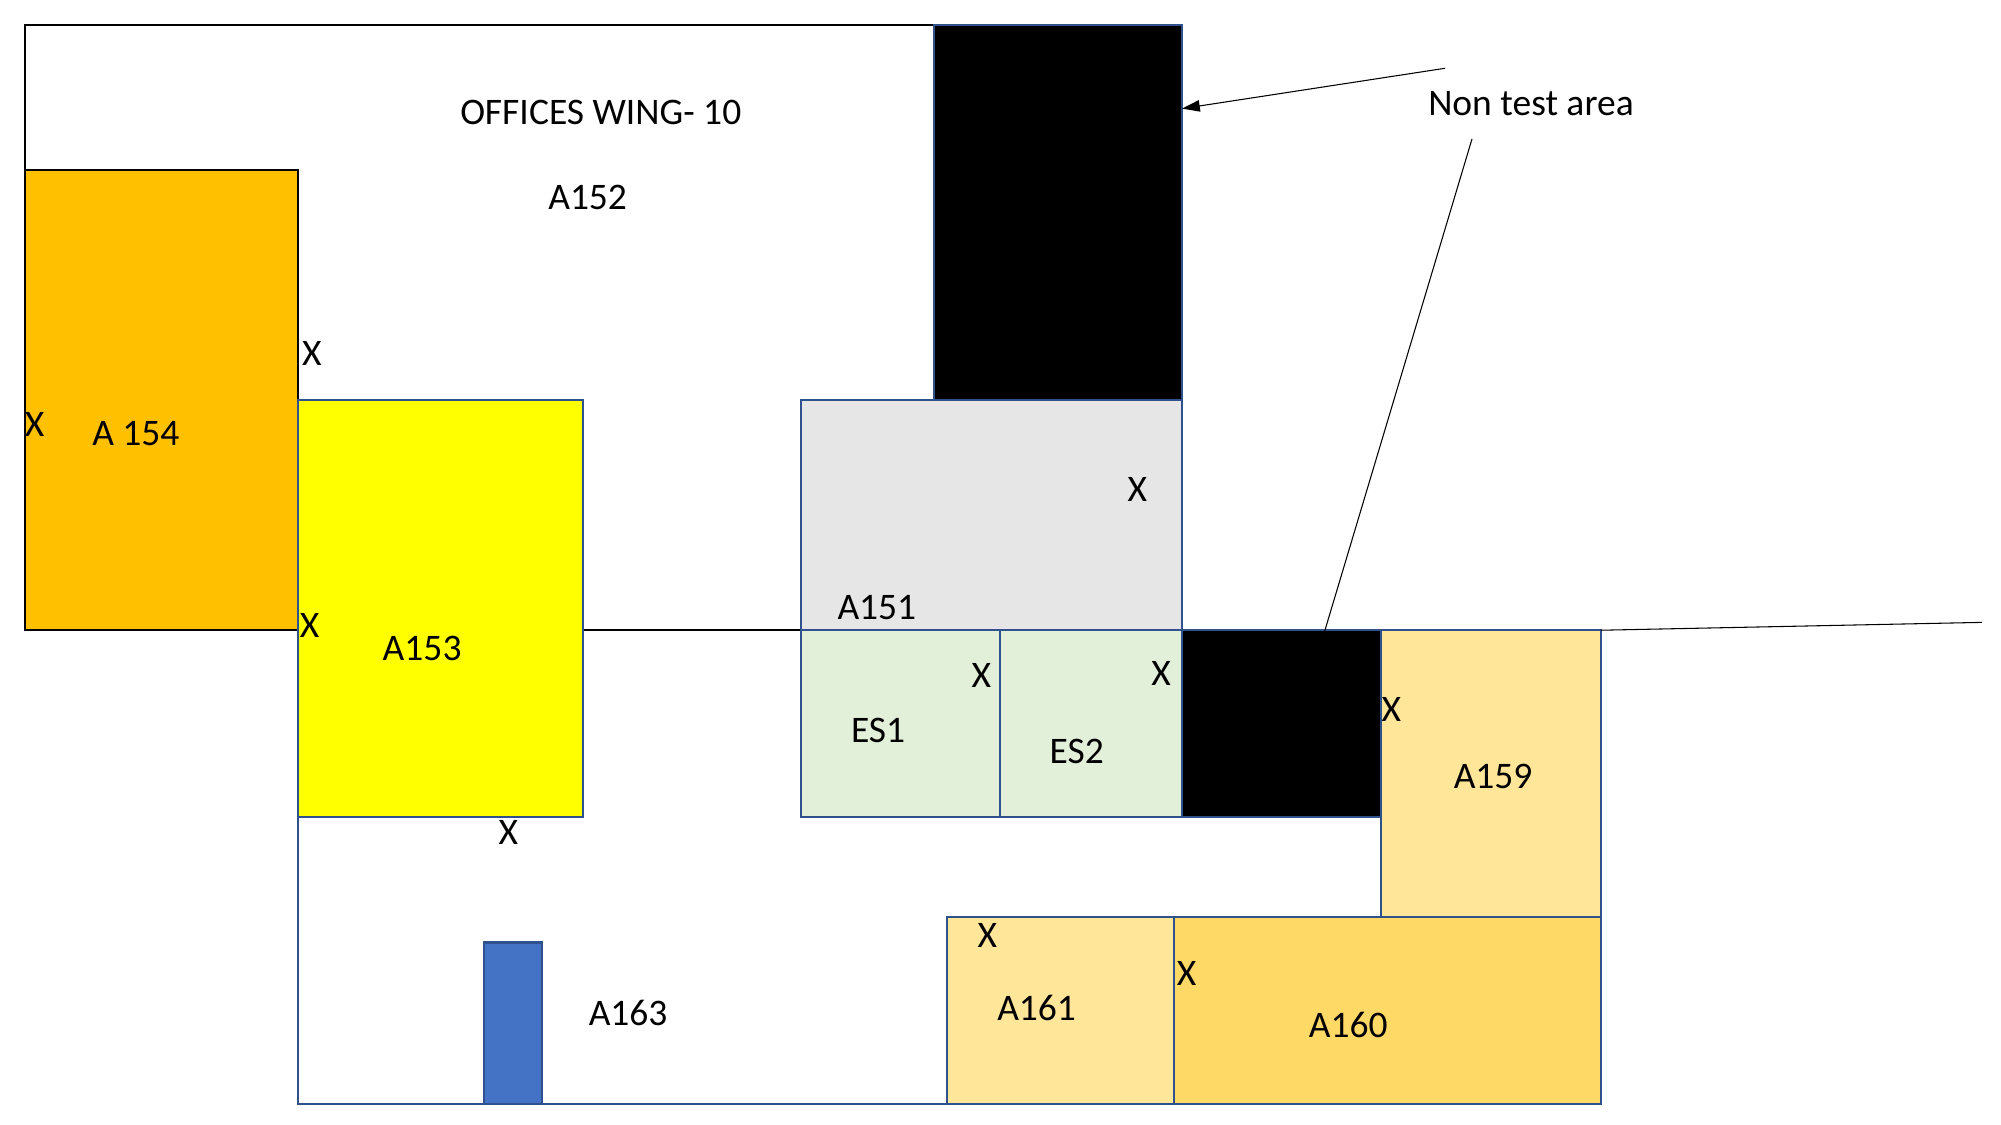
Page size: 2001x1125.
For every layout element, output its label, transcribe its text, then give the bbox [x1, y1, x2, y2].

text_box A159 [1438, 743, 1589, 804]
text_box A 154 [77, 400, 228, 461]
text_box A161 [982, 975, 1133, 1037]
text_box [25, 170, 583, 817]
text_box [484, 943, 542, 1104]
text_box X [21, 391, 40, 453]
text_box X [956, 642, 1107, 704]
text_box A152 [533, 164, 684, 226]
text_box Non test area [1413, 70, 1652, 132]
text_box X [287, 320, 327, 381]
text_box X [1112, 456, 1152, 517]
text_box [801, 25, 1601, 1104]
text_box X [1161, 940, 1202, 1002]
text_box A151 [822, 574, 973, 636]
text_box X [1366, 676, 1406, 737]
text_box X [483, 799, 523, 861]
text_box X [1136, 640, 1287, 702]
text_box ES1 [835, 697, 986, 759]
text_box A160 [1294, 992, 1445, 1054]
text_box X [962, 902, 1002, 964]
text_box X [284, 592, 324, 653]
text_box A153 [367, 615, 518, 677]
text_box ES2 [1034, 718, 1185, 779]
text_box A163 [573, 979, 724, 1041]
text_box OFFICES WING- 10 [445, 79, 760, 141]
